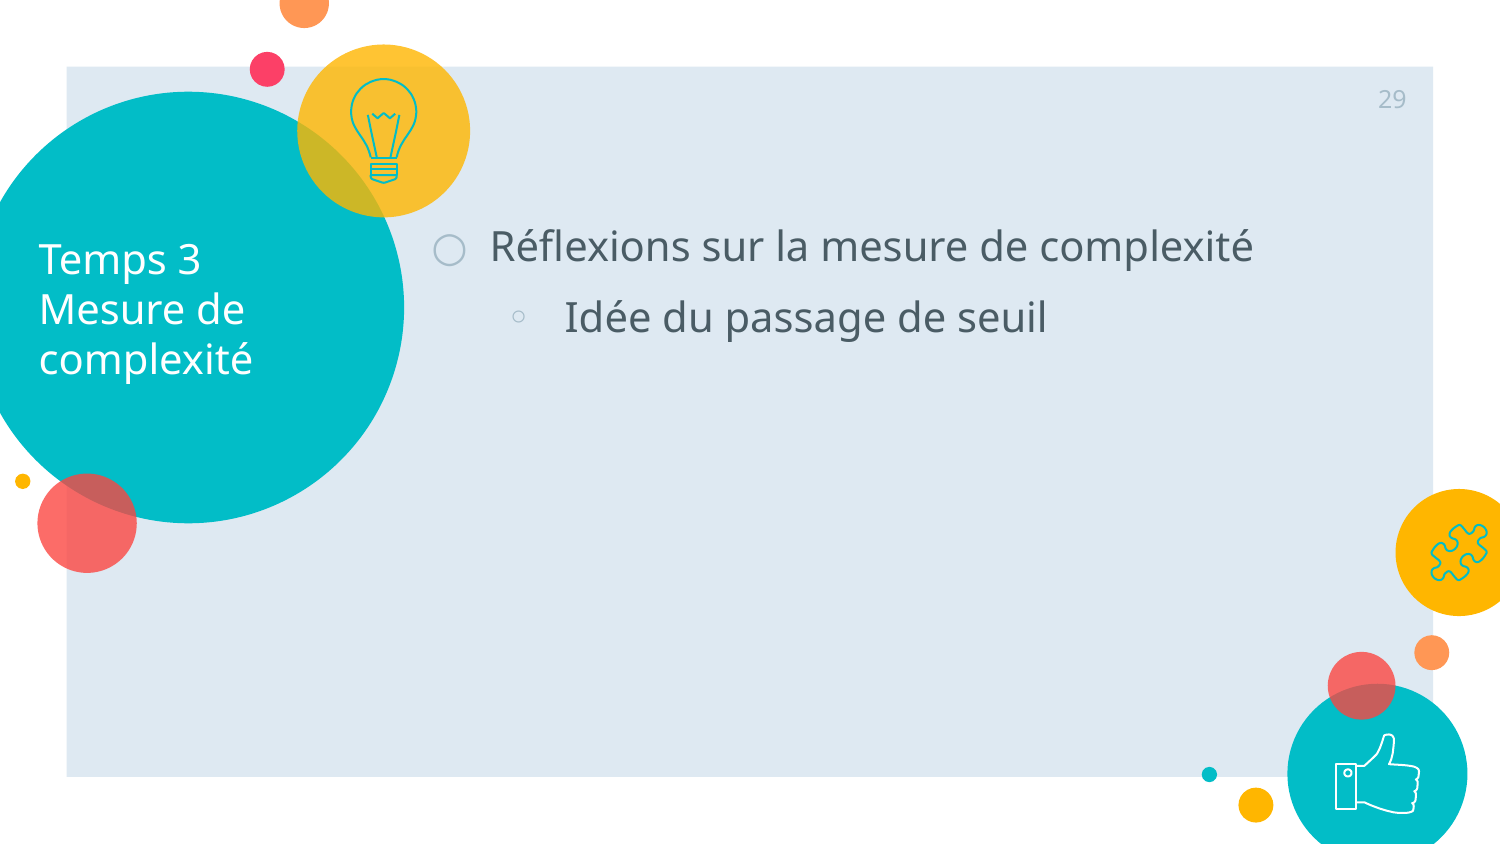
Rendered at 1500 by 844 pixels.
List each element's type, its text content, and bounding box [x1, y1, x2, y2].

slide_number <number> [1331, 68, 1422, 134]
list Réflexions sur la mesure de complexité Idée du passage de seuil [399, 205, 1339, 383]
title Temps 3 Mesure de complexité [23, 91, 375, 524]
